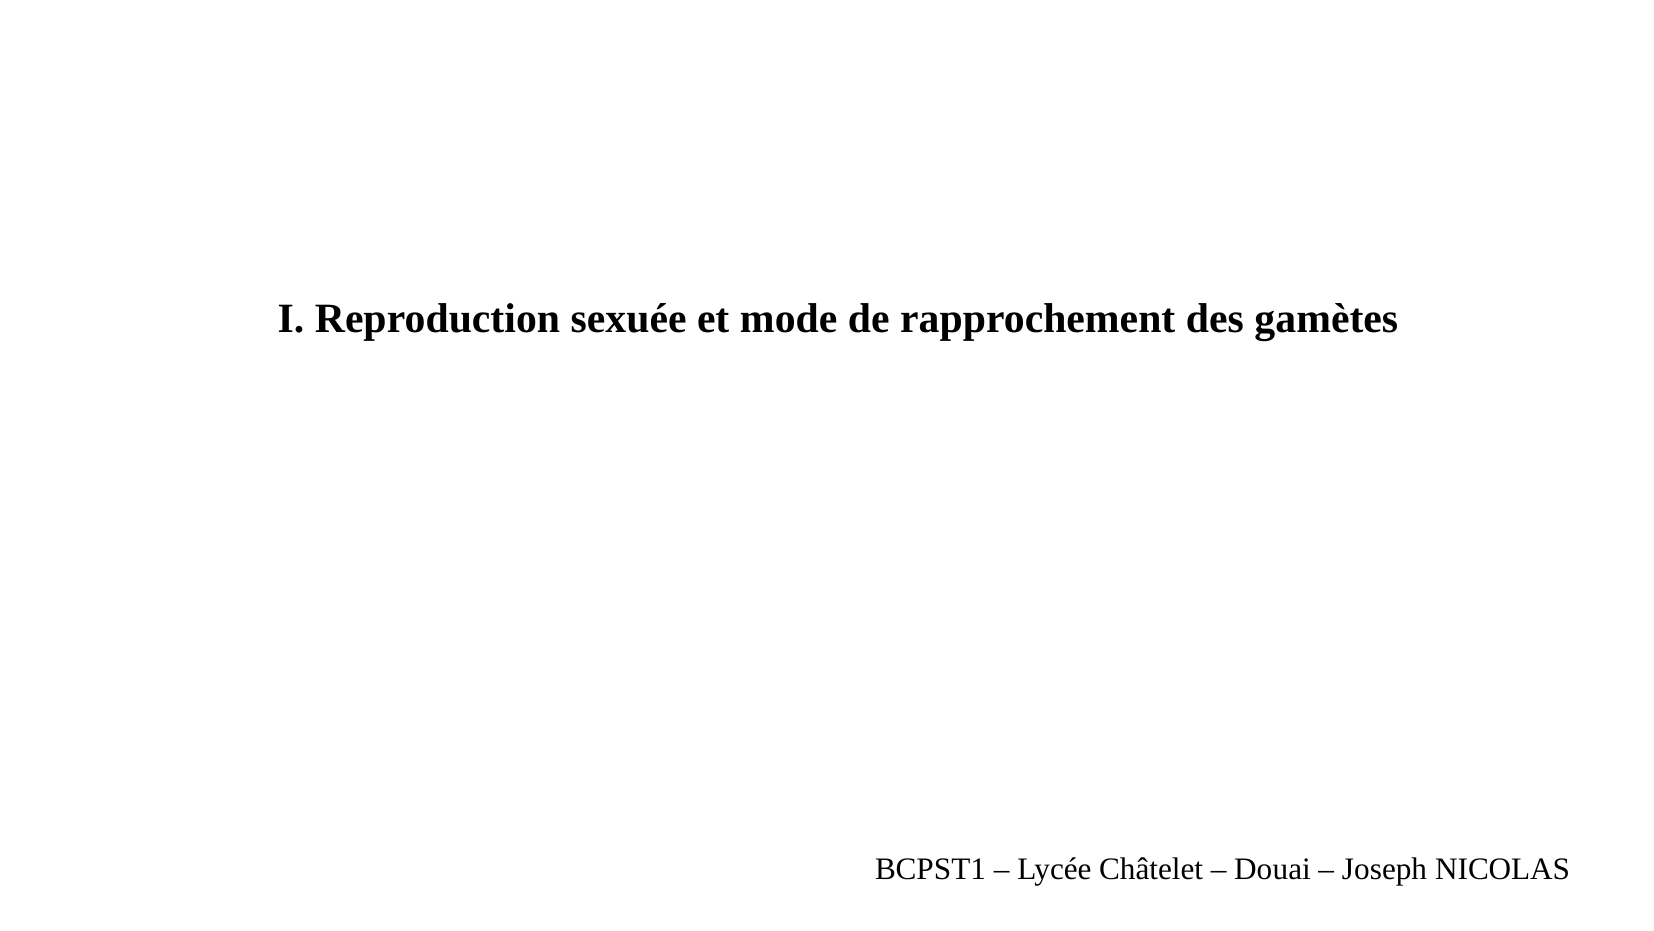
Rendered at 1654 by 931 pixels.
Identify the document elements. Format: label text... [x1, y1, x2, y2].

text_box I. Reproduction sexuée et mode de rapprochement des gamètes [94, 295, 1583, 378]
text_box BCPST1 – Lycée Châtelet – Douai – Joseph NICOLAS [637, 832, 1571, 905]
